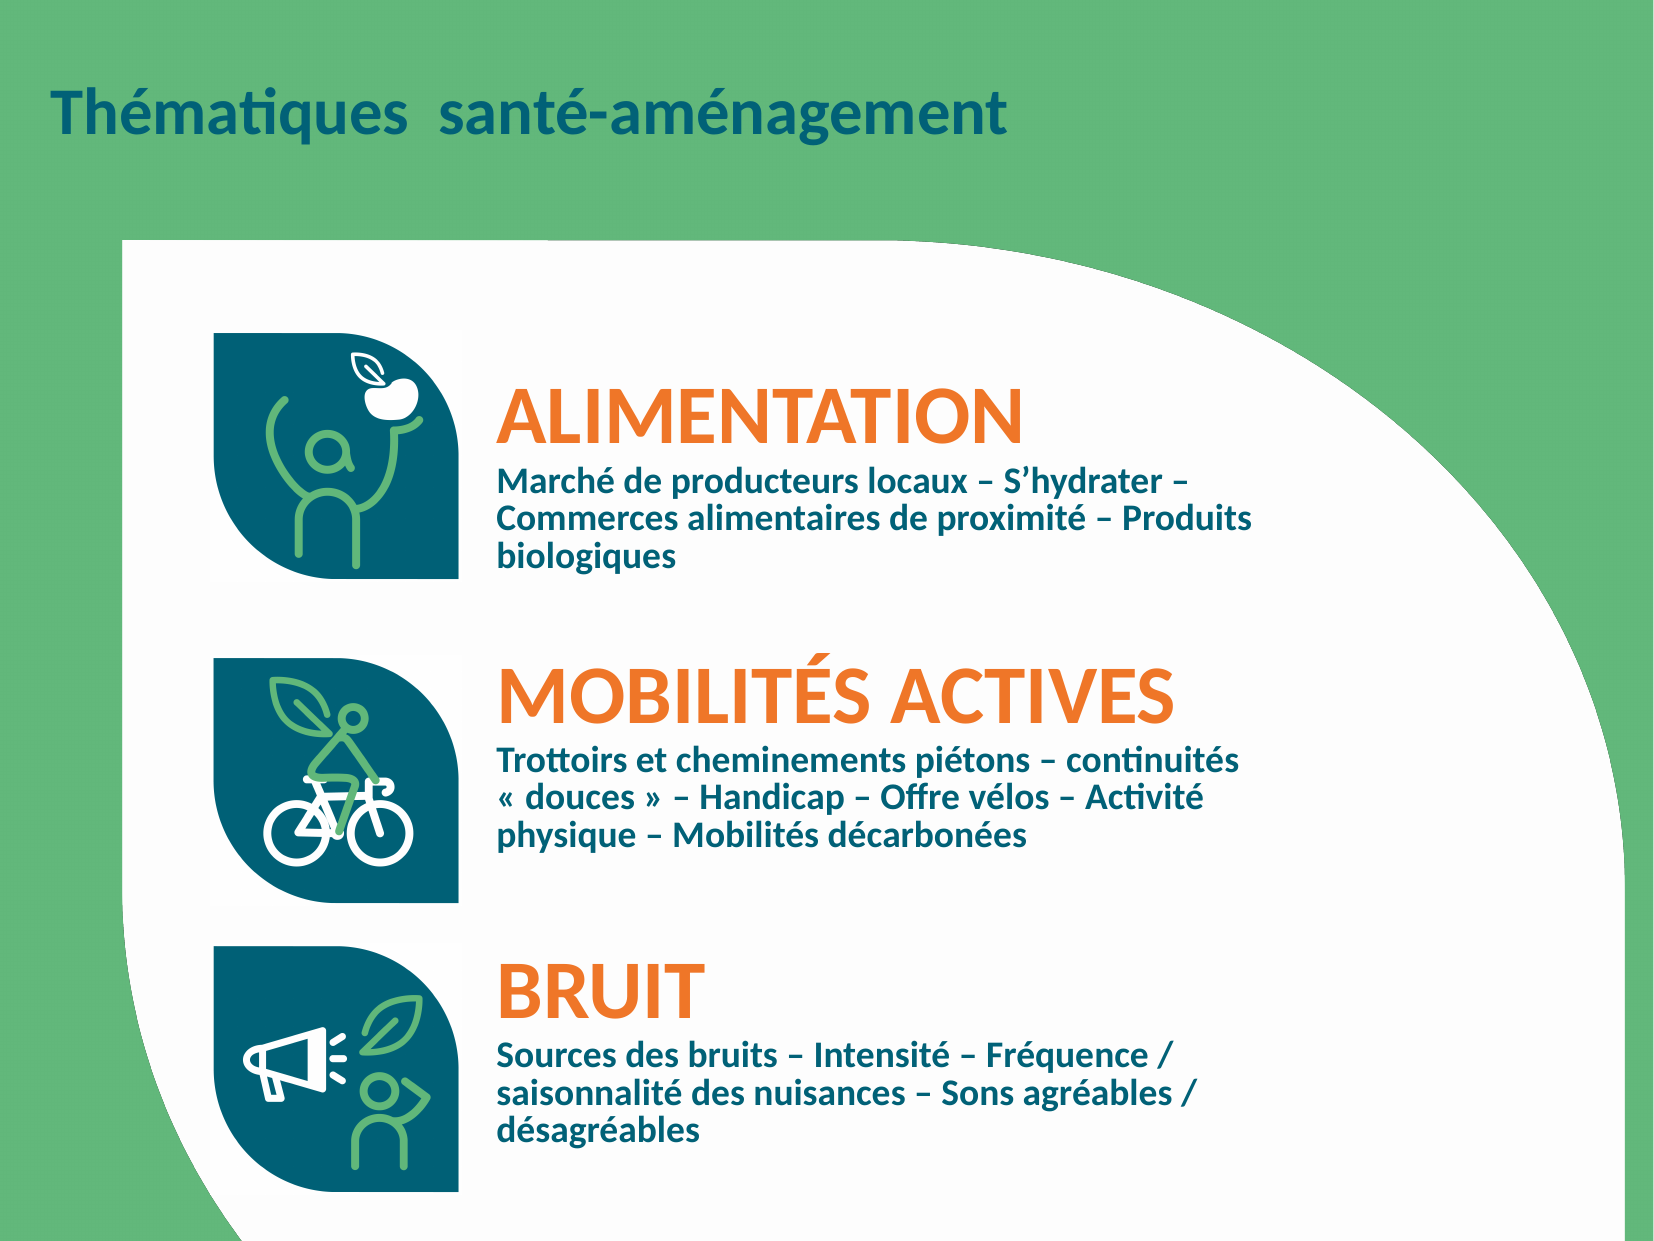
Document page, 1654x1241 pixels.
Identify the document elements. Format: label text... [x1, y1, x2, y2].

text_box ALIMENTATION Marché de producteurs locaux – S’hydrater – Commerces alimentaires de proximité – Produits biologiques [481, 374, 1288, 653]
text_box BRUIT Sources des bruits – Intensité – Fréquence / saisonnalité des nuisances – Sons agréables / désagréables [481, 948, 1300, 1241]
text_box MOBILITÉS ACTIVES Trottoirs et cheminements piétons – continuités « douces » – Handicap – Offre vélos – Activité physique – Mobilités décarbonées [481, 653, 1288, 948]
picture [0, 0, 1654, 1241]
title Thématiques santé-aménagement [35, 22, 1325, 213]
